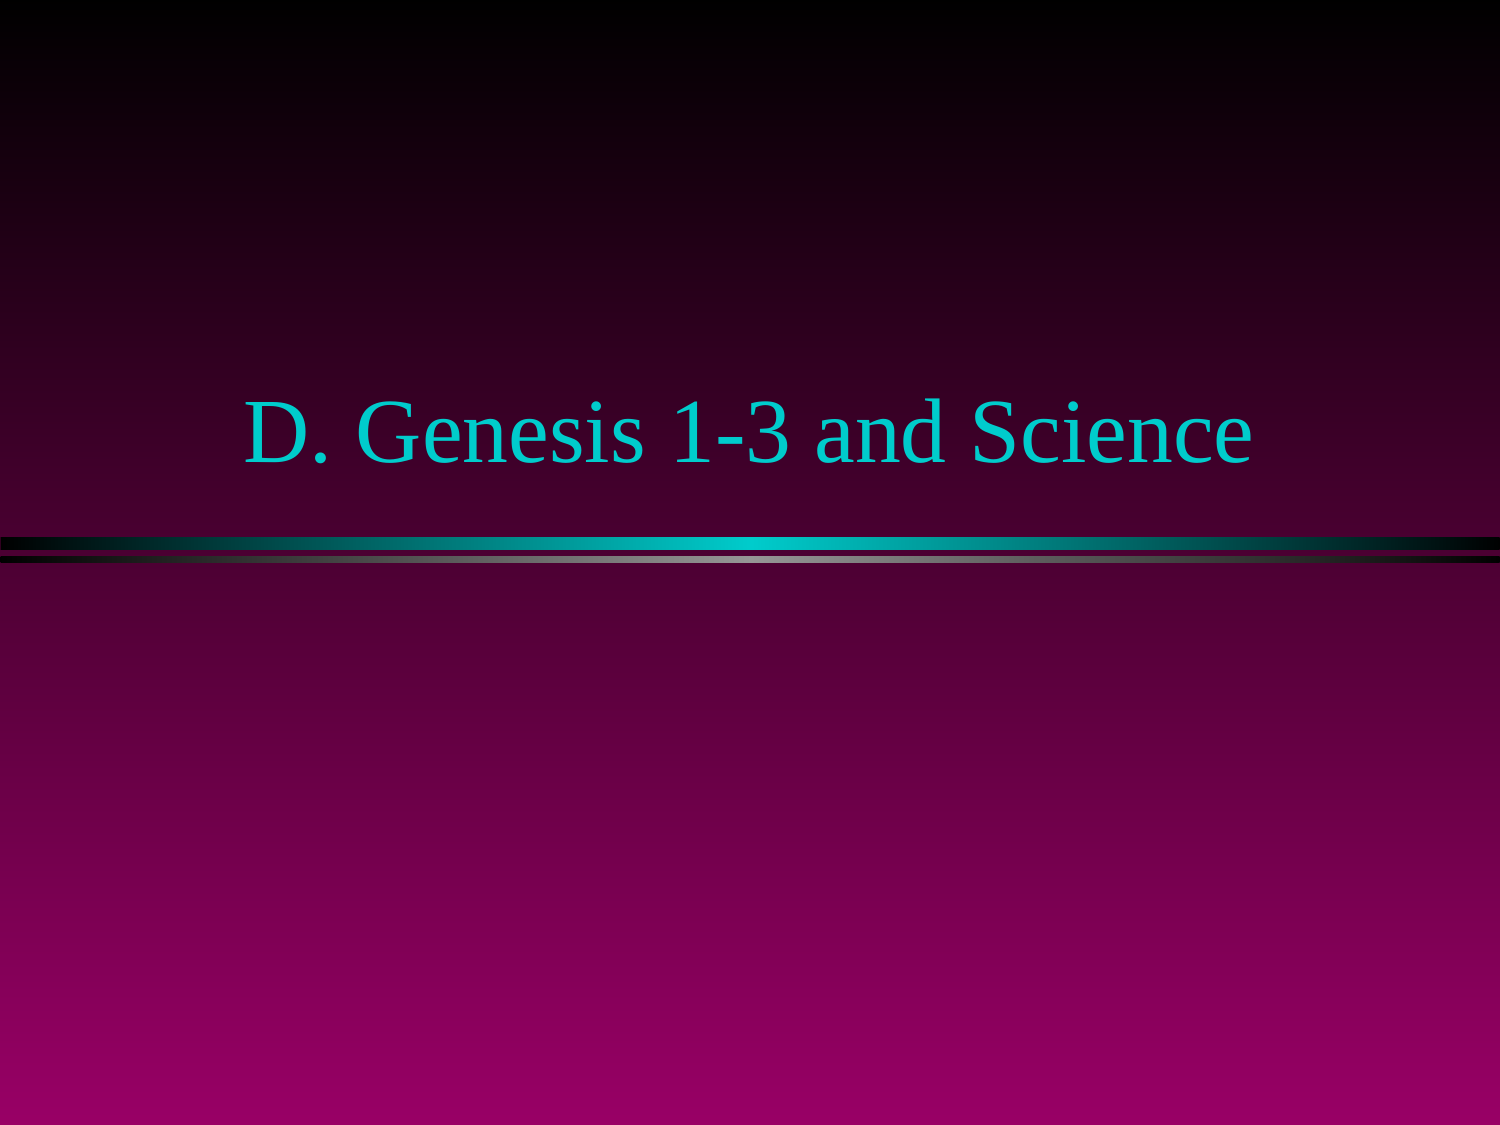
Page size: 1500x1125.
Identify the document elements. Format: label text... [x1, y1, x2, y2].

title D. Genesis 1-3 and Science [112, 329, 1388, 533]
